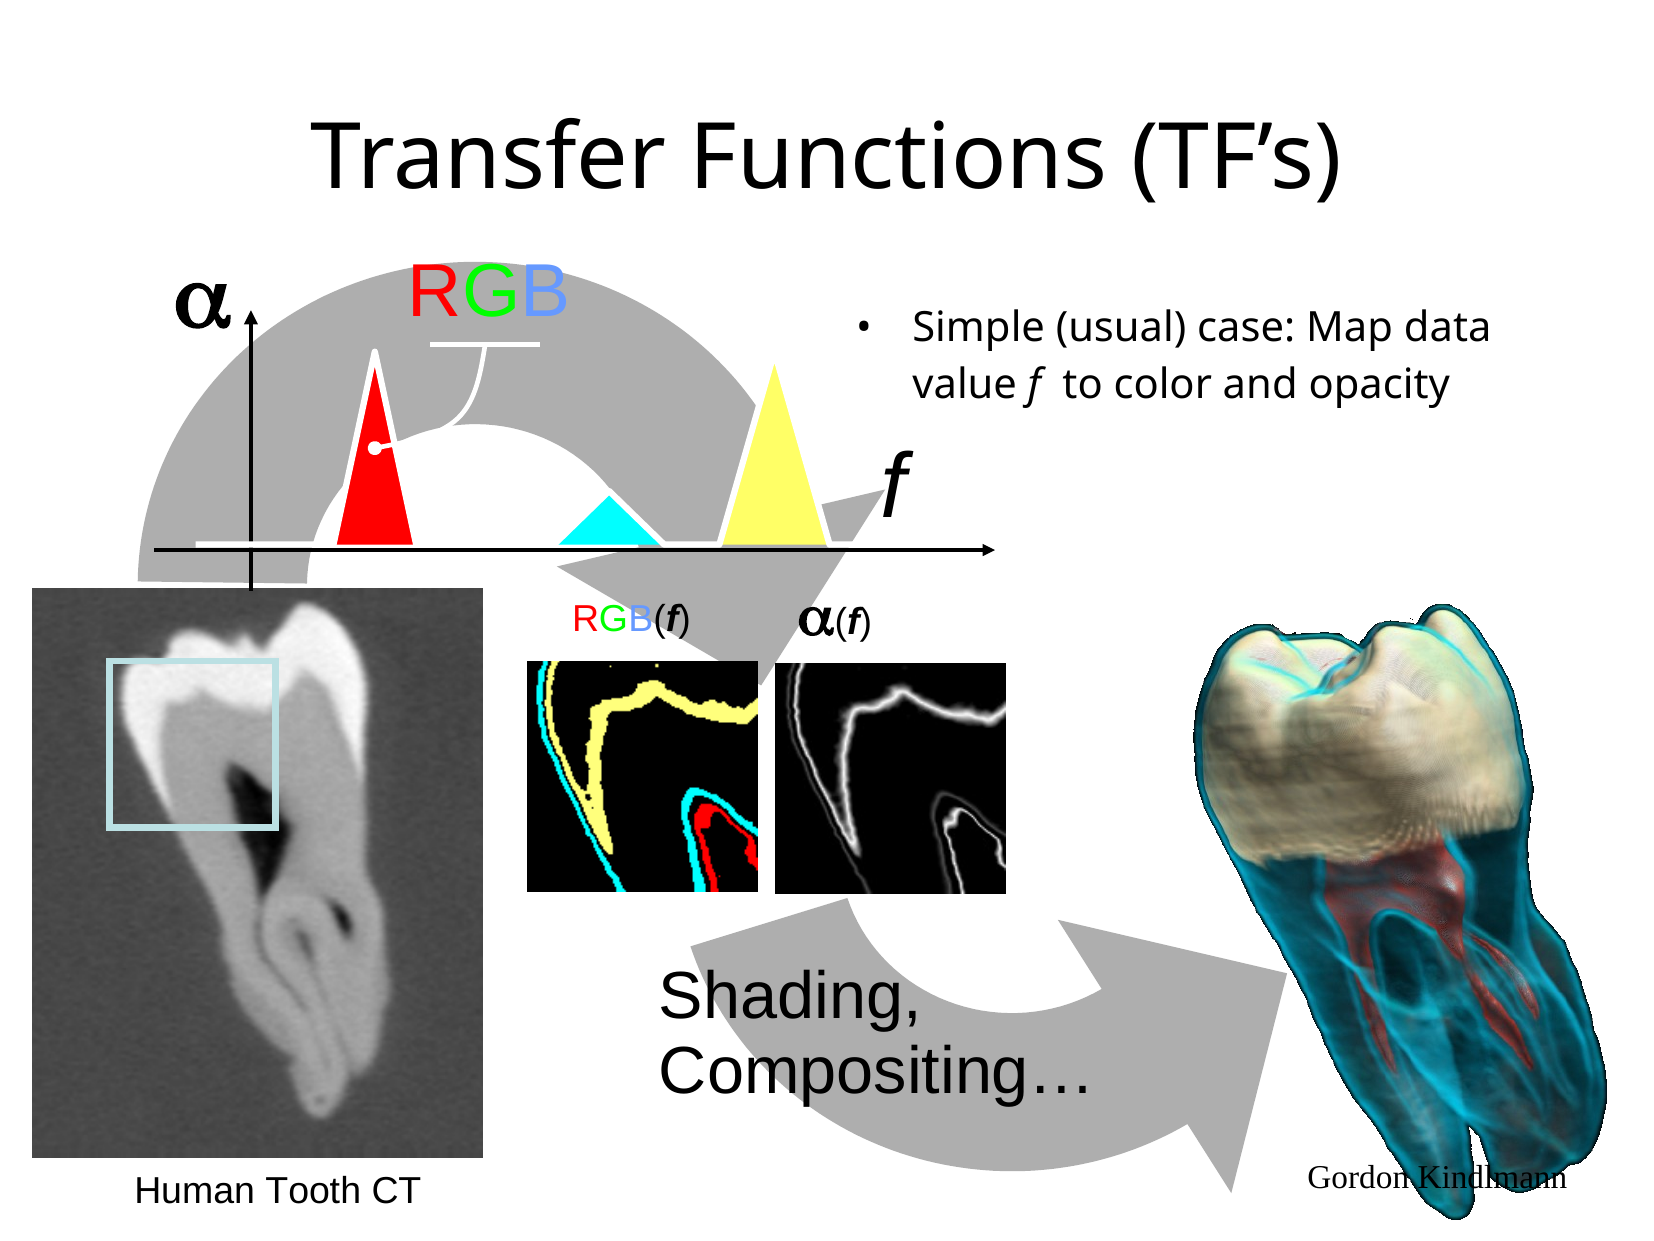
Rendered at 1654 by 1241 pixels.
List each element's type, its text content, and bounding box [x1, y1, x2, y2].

text_box Human Tooth CT [78, 1162, 437, 1220]
text_box RGB(f) [557, 596, 706, 647]
text_box [137, 345, 249, 583]
text_box  [159, 265, 247, 348]
title Transfer Functions (TF’s) [82, 49, 1571, 257]
list Simple (usual) case: Map data value f to color and opacity [841, 289, 1571, 578]
picture [1178, 596, 1618, 1231]
text_box (f) [783, 592, 888, 651]
text_box [560, 497, 662, 548]
picture [775, 663, 1006, 894]
text_box [337, 371, 412, 545]
text_box [690, 897, 877, 950]
picture [32, 588, 483, 1158]
text_box [823, 919, 1178, 1172]
text_box [253, 271, 755, 541]
picture [527, 661, 758, 892]
text_box f [865, 427, 947, 546]
text_box Gordon Kindlmann [1292, 1150, 1636, 1204]
text_box [722, 365, 827, 548]
text_box [253, 552, 311, 584]
text_box [822, 494, 865, 541]
text_box RGB [393, 255, 586, 339]
text_box Shading, Compositing… [644, 950, 1111, 1116]
text_box [556, 552, 846, 686]
